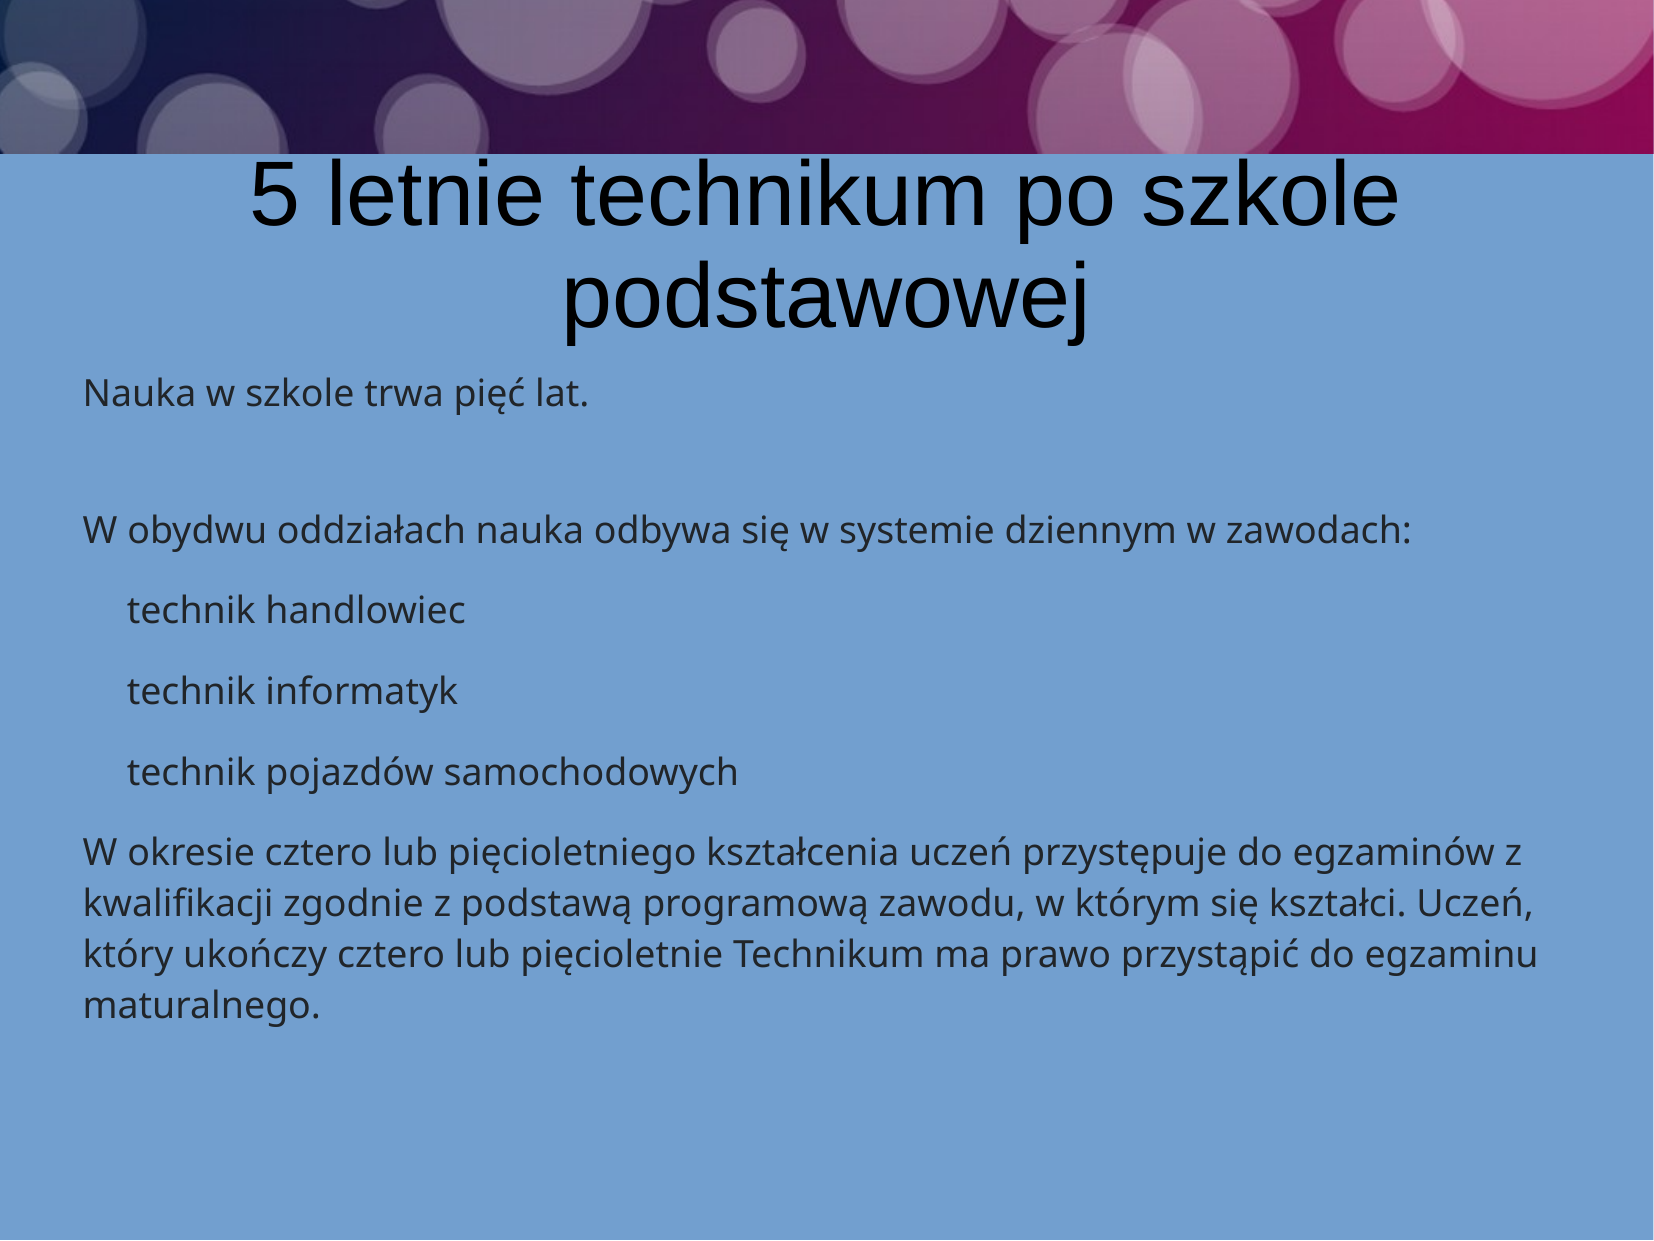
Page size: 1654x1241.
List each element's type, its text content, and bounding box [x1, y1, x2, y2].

picture [0, 0, 1654, 154]
title 5 letnie technikum po szkole podstawowej [82, 142, 1571, 348]
list Nauka w szkole trwa pięć lat. W obydwu oddziałach nauka odbywa się w systemie dziennym w zawodach: technik handlowiec technik informatyk technik pojazdów samochodowych W okresie cztero lub pięcioletniego kształcenia uczeń przystępuje do egzaminów z kwalifikacji zgodnie z podstawą programową zawodu, w którym się kształci. Uczeń, który ukończy cztero lub pięcioletnie Technikum ma prawo przystąpić do egzaminu maturalnego. [82, 366, 1571, 1087]
